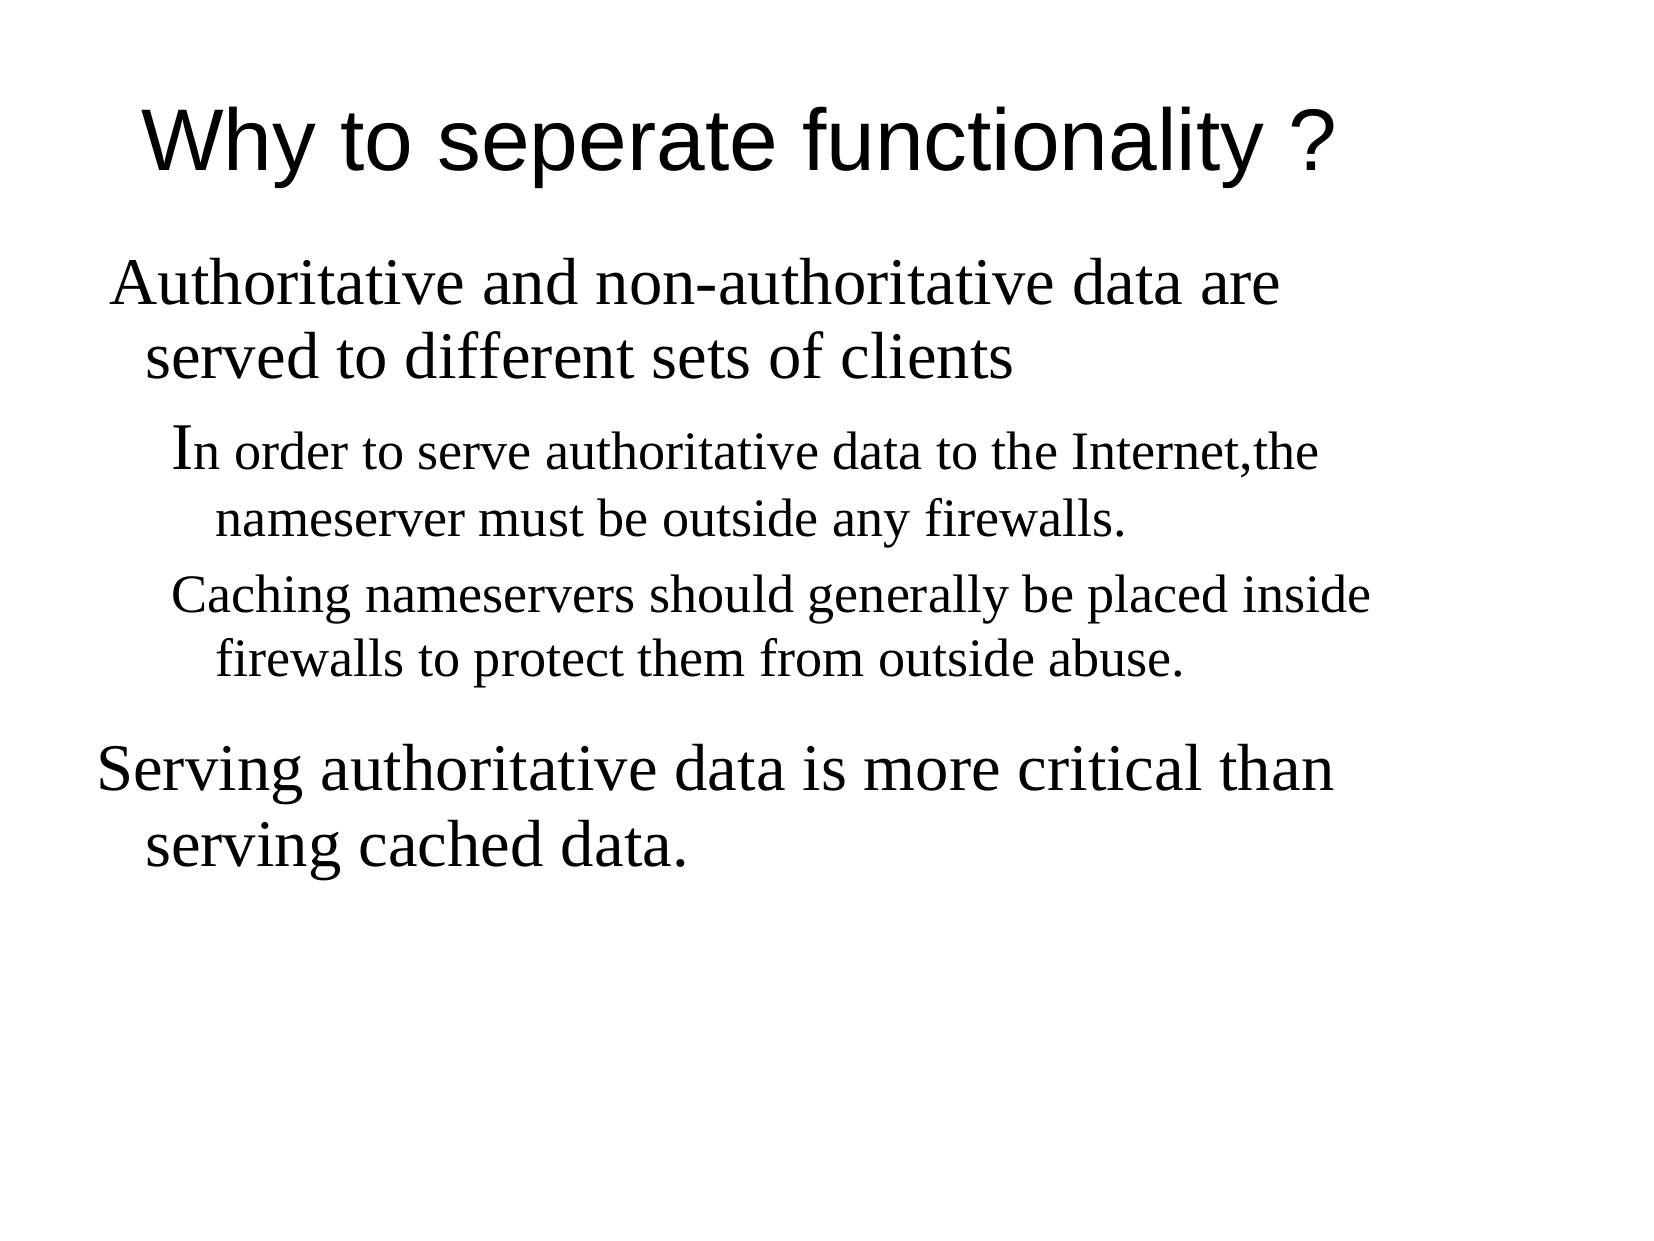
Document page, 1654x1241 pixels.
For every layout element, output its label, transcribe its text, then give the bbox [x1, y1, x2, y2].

title Why to seperate functionality ? [14, 50, 1466, 238]
list Authoritative and non-authoritative data are served to different sets of clients In order to serve authoritative data to the Internet,the nameserver must be outside any firewalls. Caching nameservers should generally be placed inside firewalls to protect them from outside abuse. Serving authoritative data is more critical than serving cached data. [81, 237, 1484, 1241]
